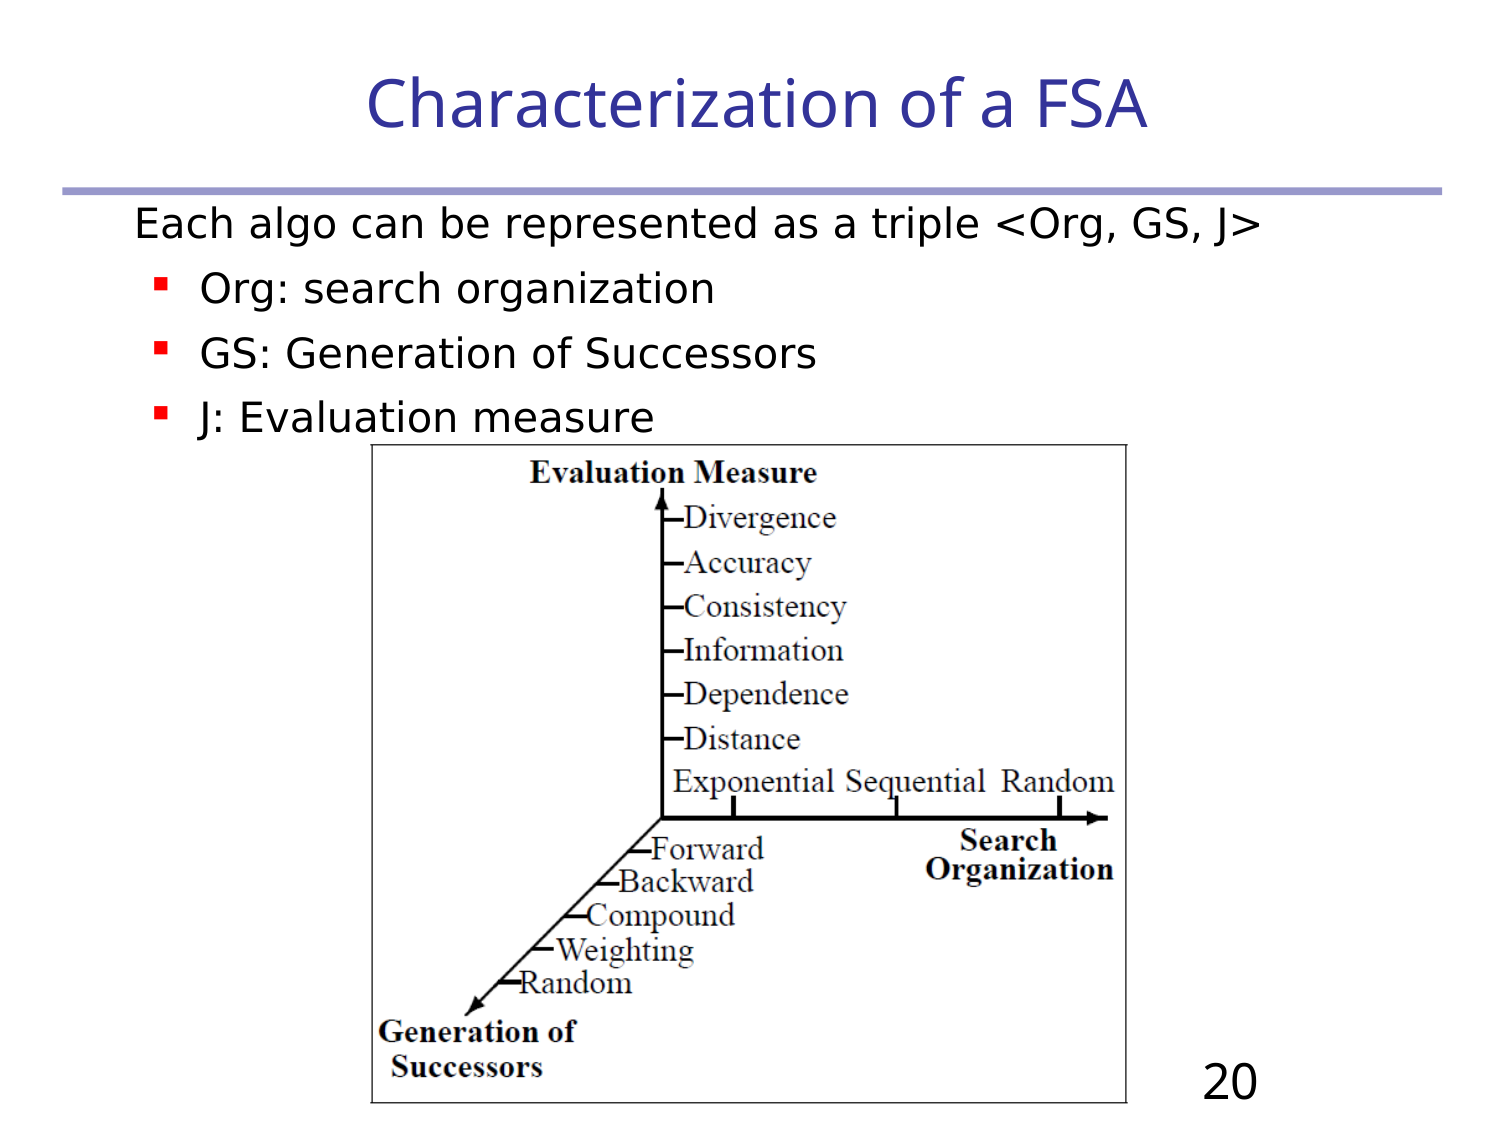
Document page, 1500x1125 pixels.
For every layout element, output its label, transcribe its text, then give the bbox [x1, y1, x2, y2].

list Each algo can be represented as a triple <Org, GS, J> Org: search organization GS: Generation of Successors J: Evaluation measure [62, 189, 1426, 1040]
picture [358, 438, 1139, 1111]
title Characterization of a FSA [60, 32, 1456, 170]
text_box <number> [1187, 1050, 1500, 1125]
